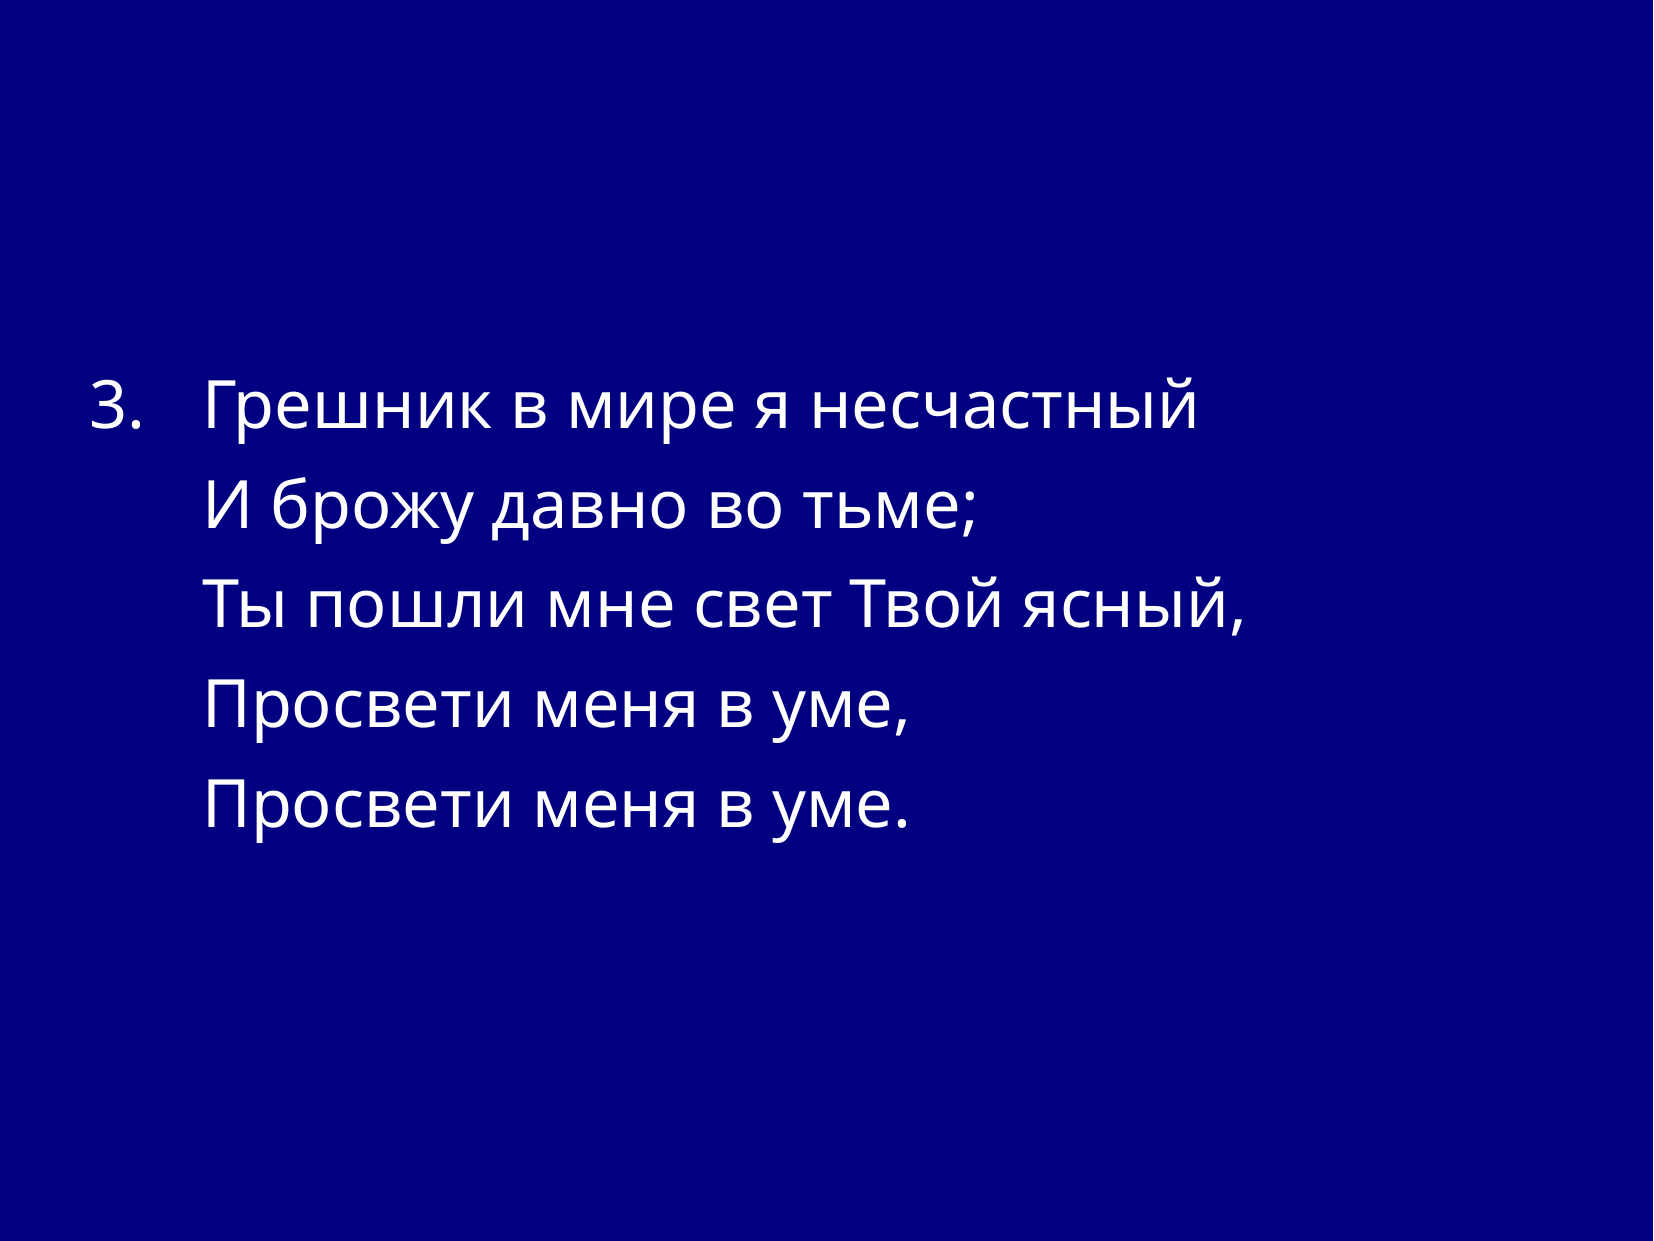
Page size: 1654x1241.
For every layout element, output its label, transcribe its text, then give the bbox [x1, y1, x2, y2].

text_box 3. Грешник в мире я несчастный И брожу давно во тьме; Ты пошли мне свет Твой ясный, Просвети меня в уме, Просвети меня в уме. [75, 150, 1576, 1163]
